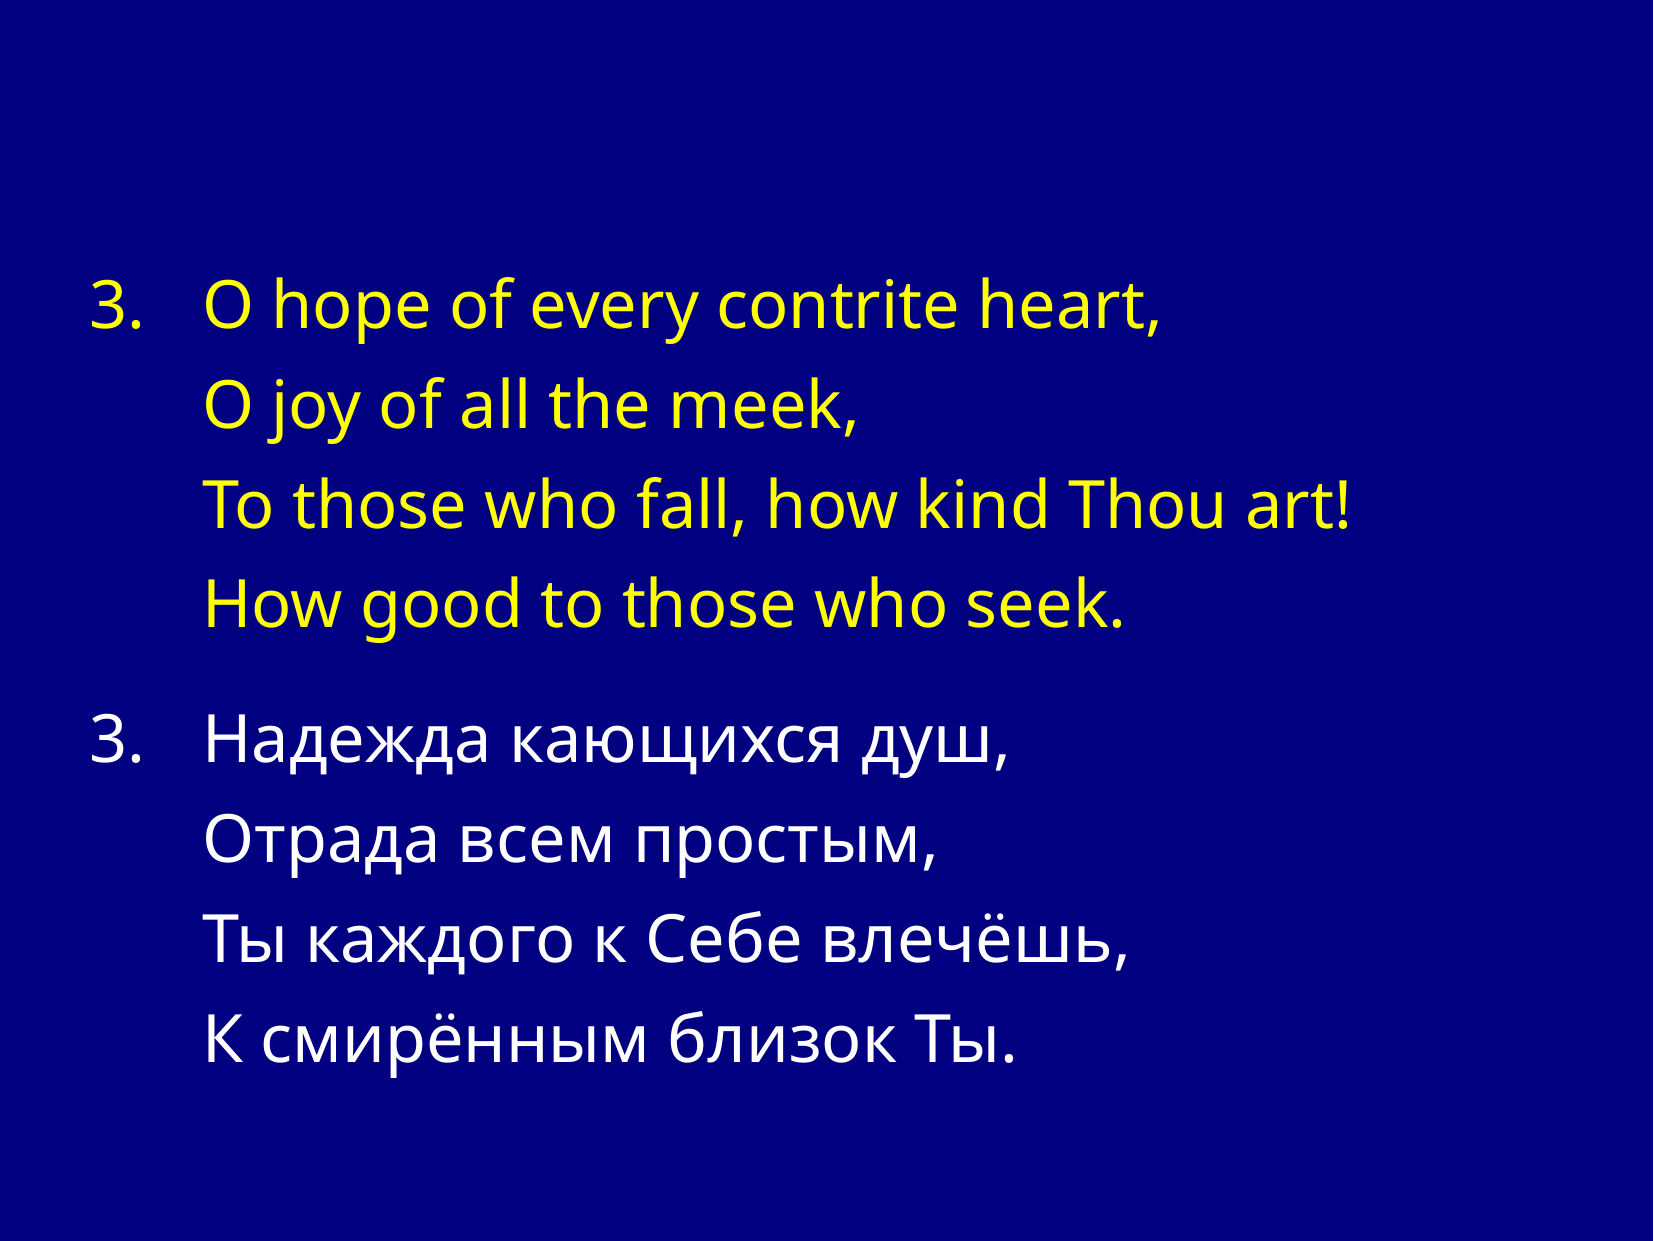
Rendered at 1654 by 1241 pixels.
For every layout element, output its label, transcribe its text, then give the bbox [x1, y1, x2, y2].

text_box 3. Надежда кающихся душ, Отрада всем простым, Ты каждого к Себе влечёшь, К смирённым близок Ты. [75, 675, 1576, 1163]
text_box 3. O hope of every contrite heart, O joy of all the meek, To those who fall, how kind Thou art! How good to those who seek. [75, 150, 1576, 638]
